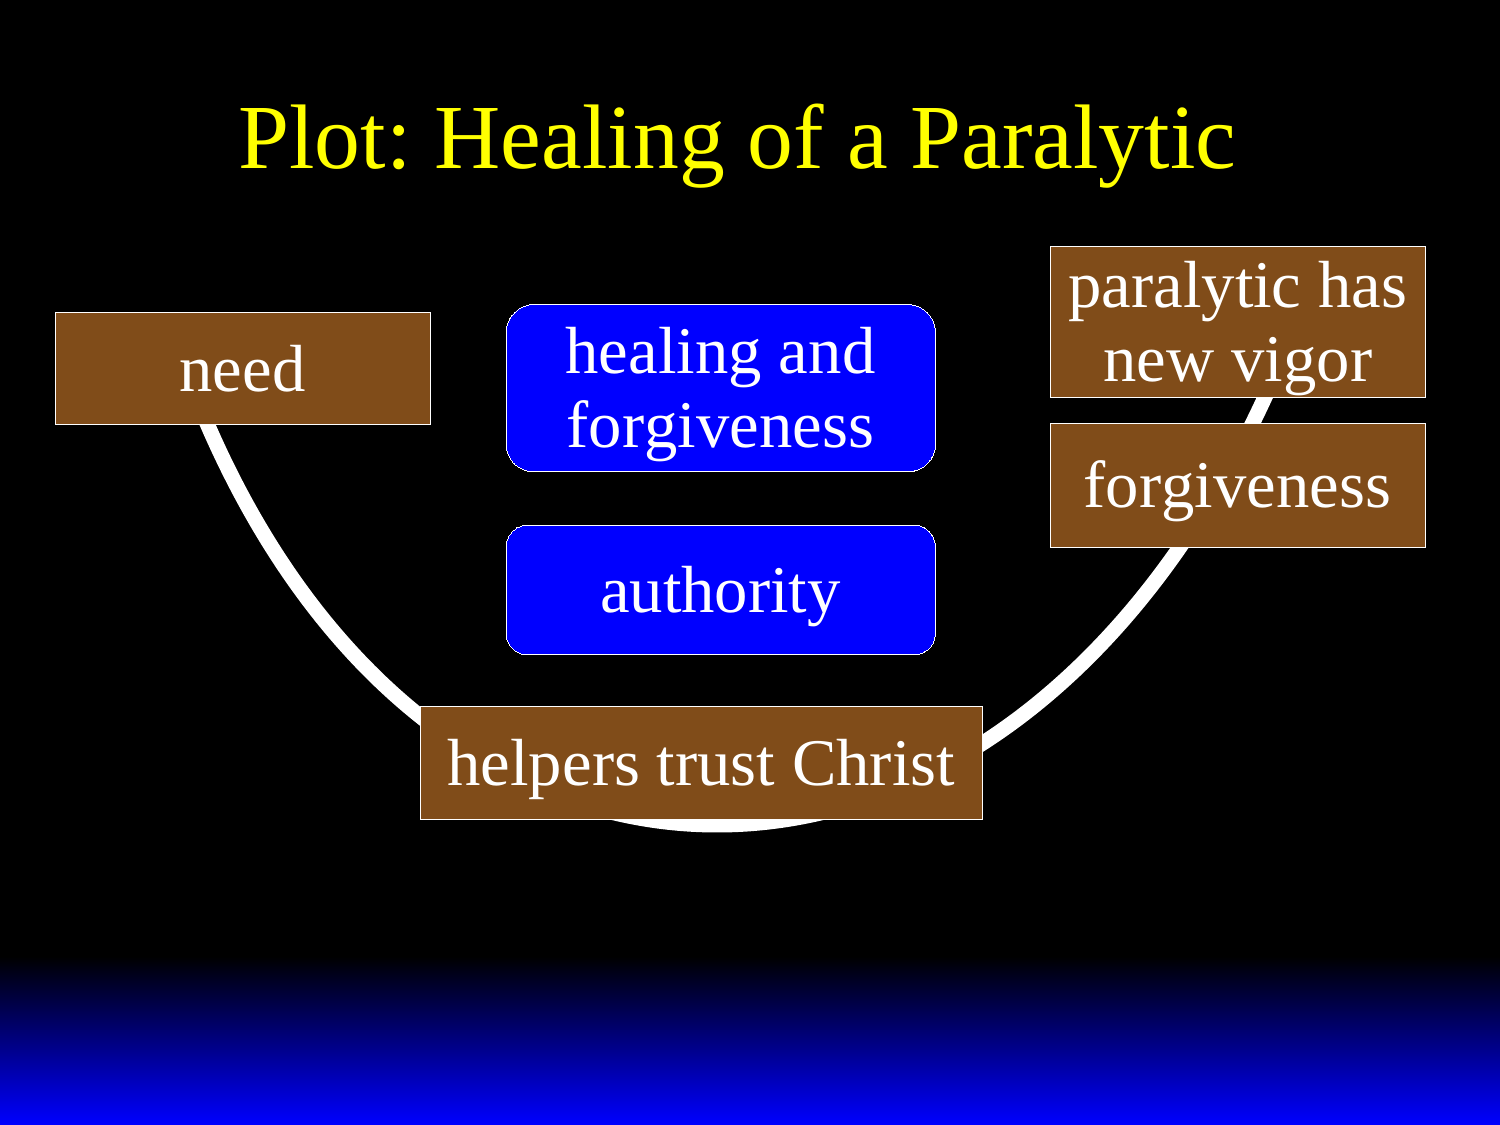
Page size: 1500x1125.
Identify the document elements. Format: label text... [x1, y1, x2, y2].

text_box forgiveness [1050, 423, 1426, 548]
text_box healing and forgiveness [506, 304, 936, 472]
title Plot: Healing of a Paralytic [112, 37, 1388, 238]
text_box paralytic has new vigor [1050, 246, 1426, 398]
text_box authority [506, 525, 936, 655]
text_box helpers trust Christ [420, 706, 983, 820]
text_box need [55, 312, 431, 425]
